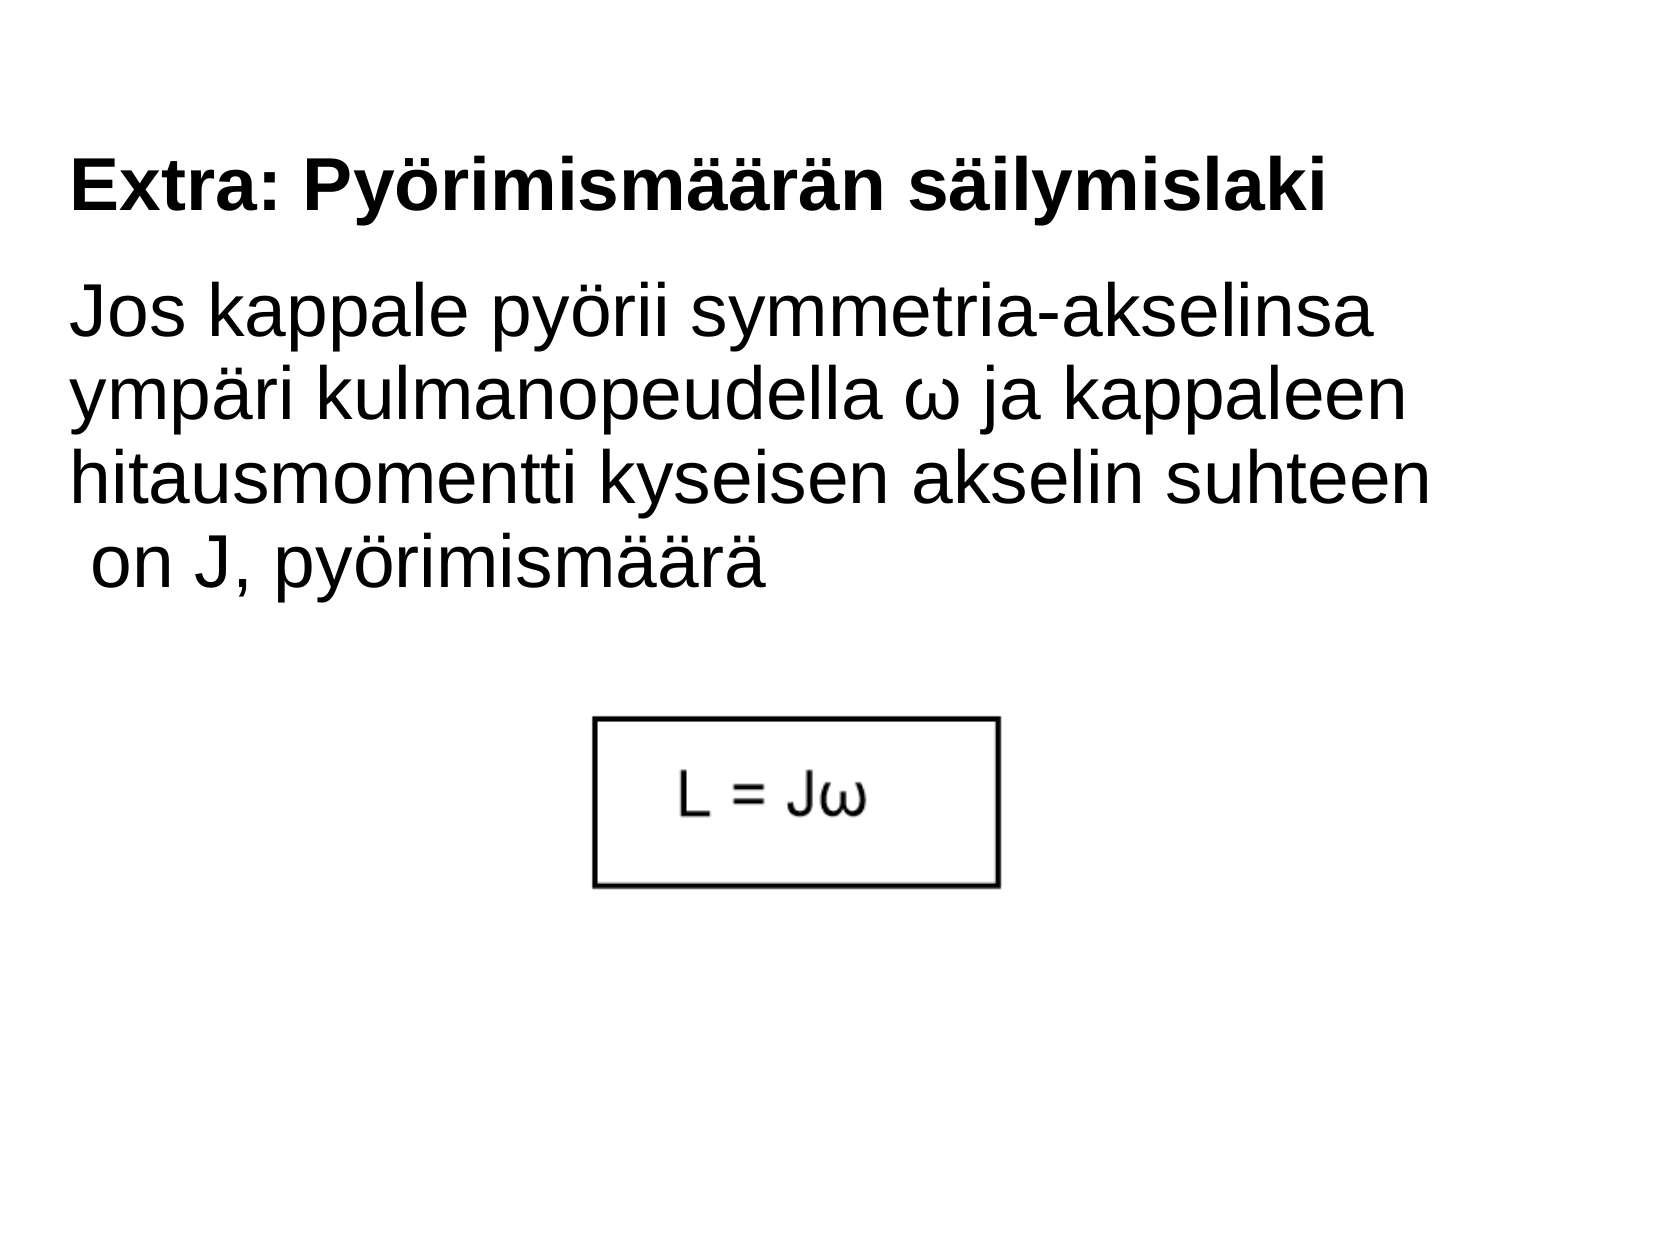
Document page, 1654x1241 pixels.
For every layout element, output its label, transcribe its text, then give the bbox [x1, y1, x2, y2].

picture [566, 649, 1037, 925]
text_box Extra: Pyörimismäärän säilymislaki Jos kappale pyörii symmetria-akselinsa ympäri kulmanopeudella ω ja kappaleen hitausmomentti kyseisen akselin suhteen on J, pyörimismäärä [55, 131, 1654, 608]
